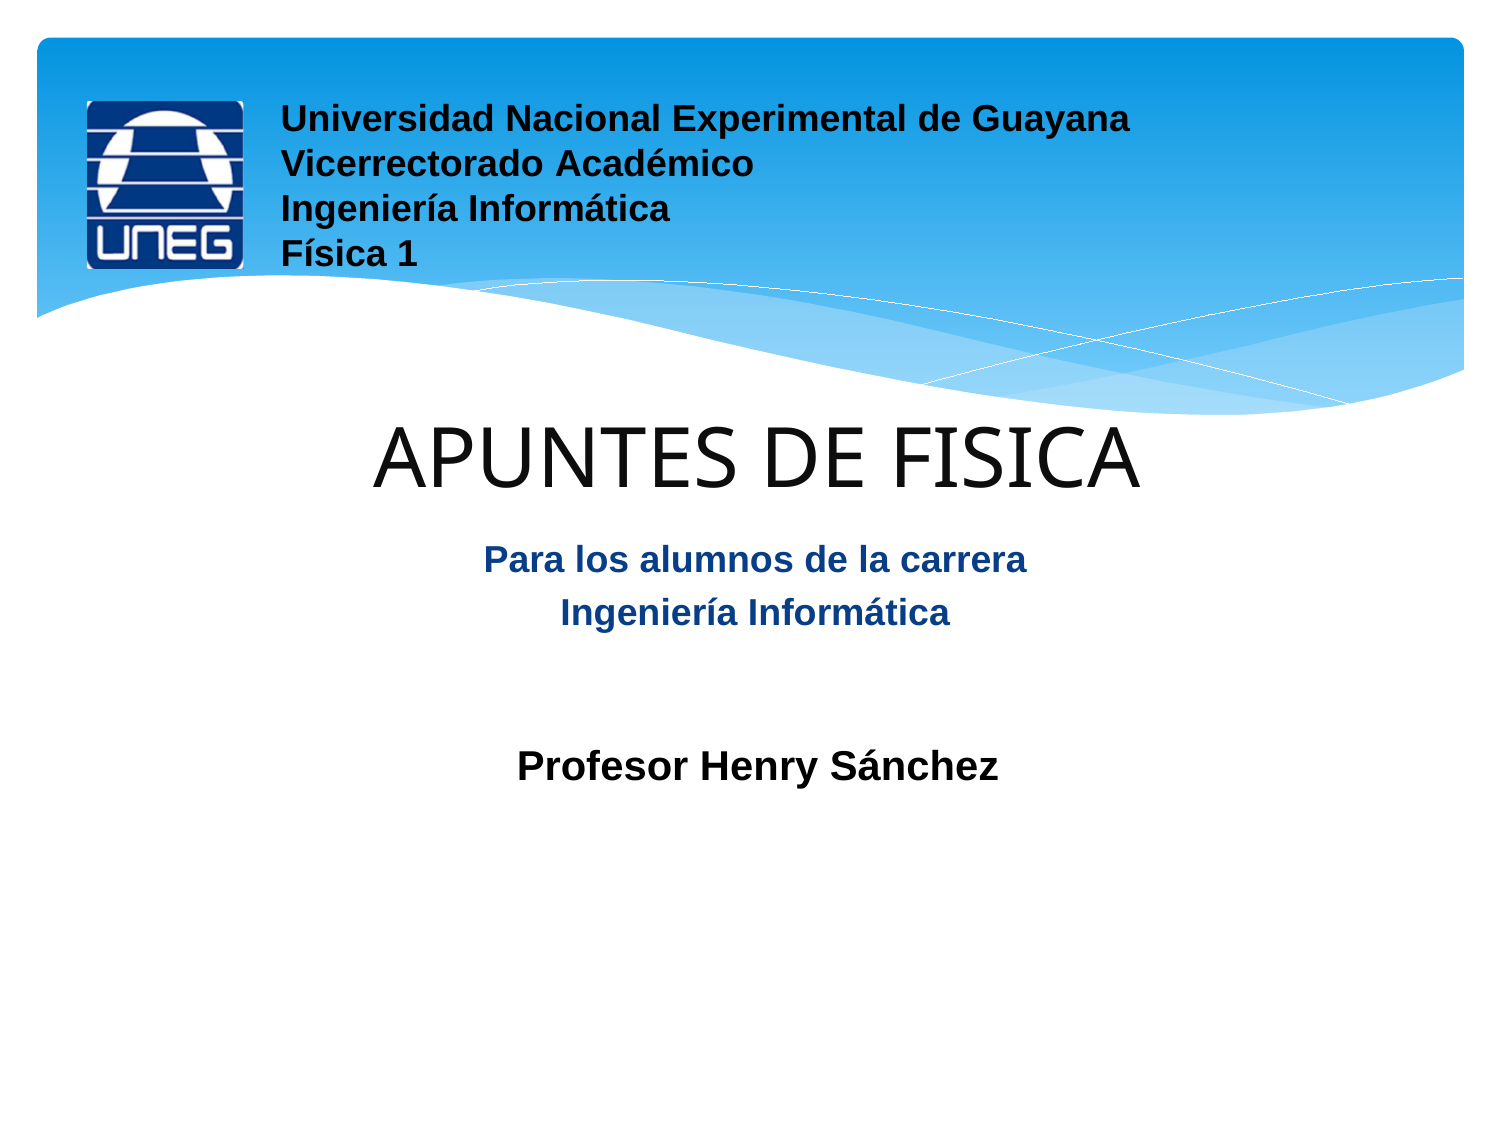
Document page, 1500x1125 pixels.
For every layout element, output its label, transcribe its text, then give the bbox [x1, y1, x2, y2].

text_box Profesor Henry Sánchez [501, 730, 1129, 797]
title APUNTES DE FISICA [243, 397, 1272, 492]
text_box Universidad Nacional Experimental de Guayana Vicerrectorado Académico Ingeniería Informática Física 1 [265, 86, 1211, 284]
list Para los alumnos de la carrera Ingeniería Informática [147, 527, 1363, 646]
picture [86, 101, 244, 269]
